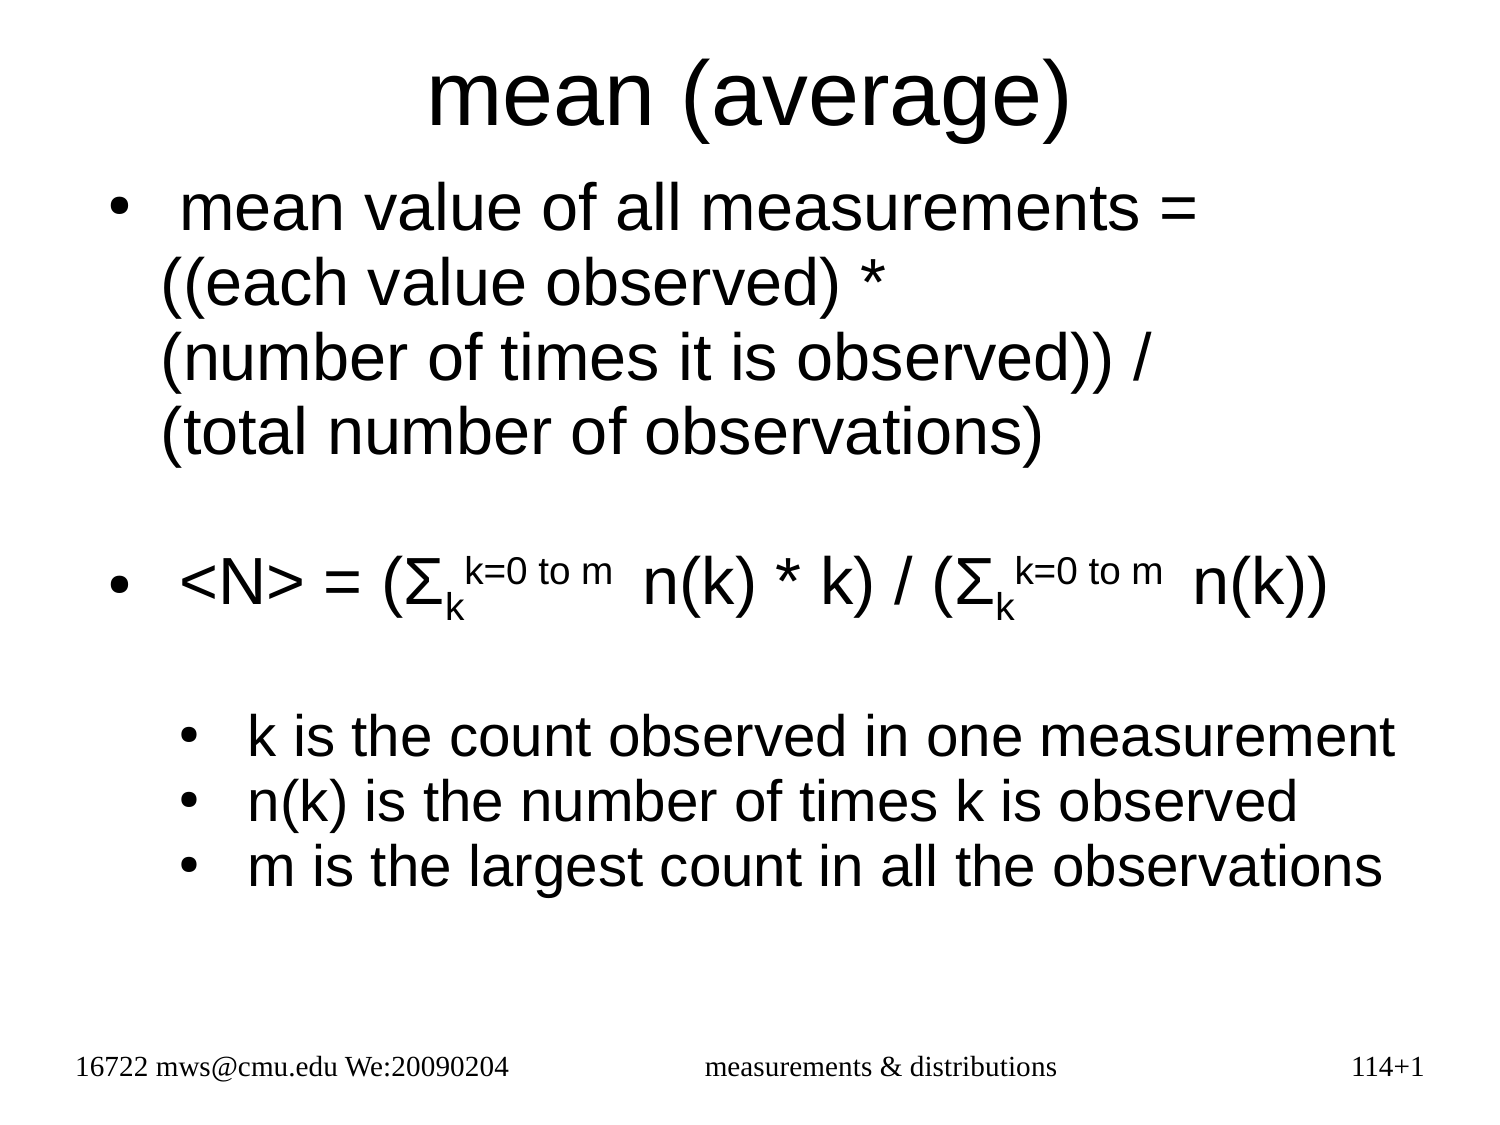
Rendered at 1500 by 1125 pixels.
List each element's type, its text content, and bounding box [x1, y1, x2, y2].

list mean value of all measurements = ((each value observed) * (number of times it is observed)) / (total number of observations) <N> = (Σkk=0 to m n(k) * k) / (Σkk=0 to m n(k)) k is the count observed in one measurement n(k) is the number of times k is observed m is the largest count in all the observations [75, 162, 1426, 1013]
title mean (average) [112, 34, 1388, 153]
